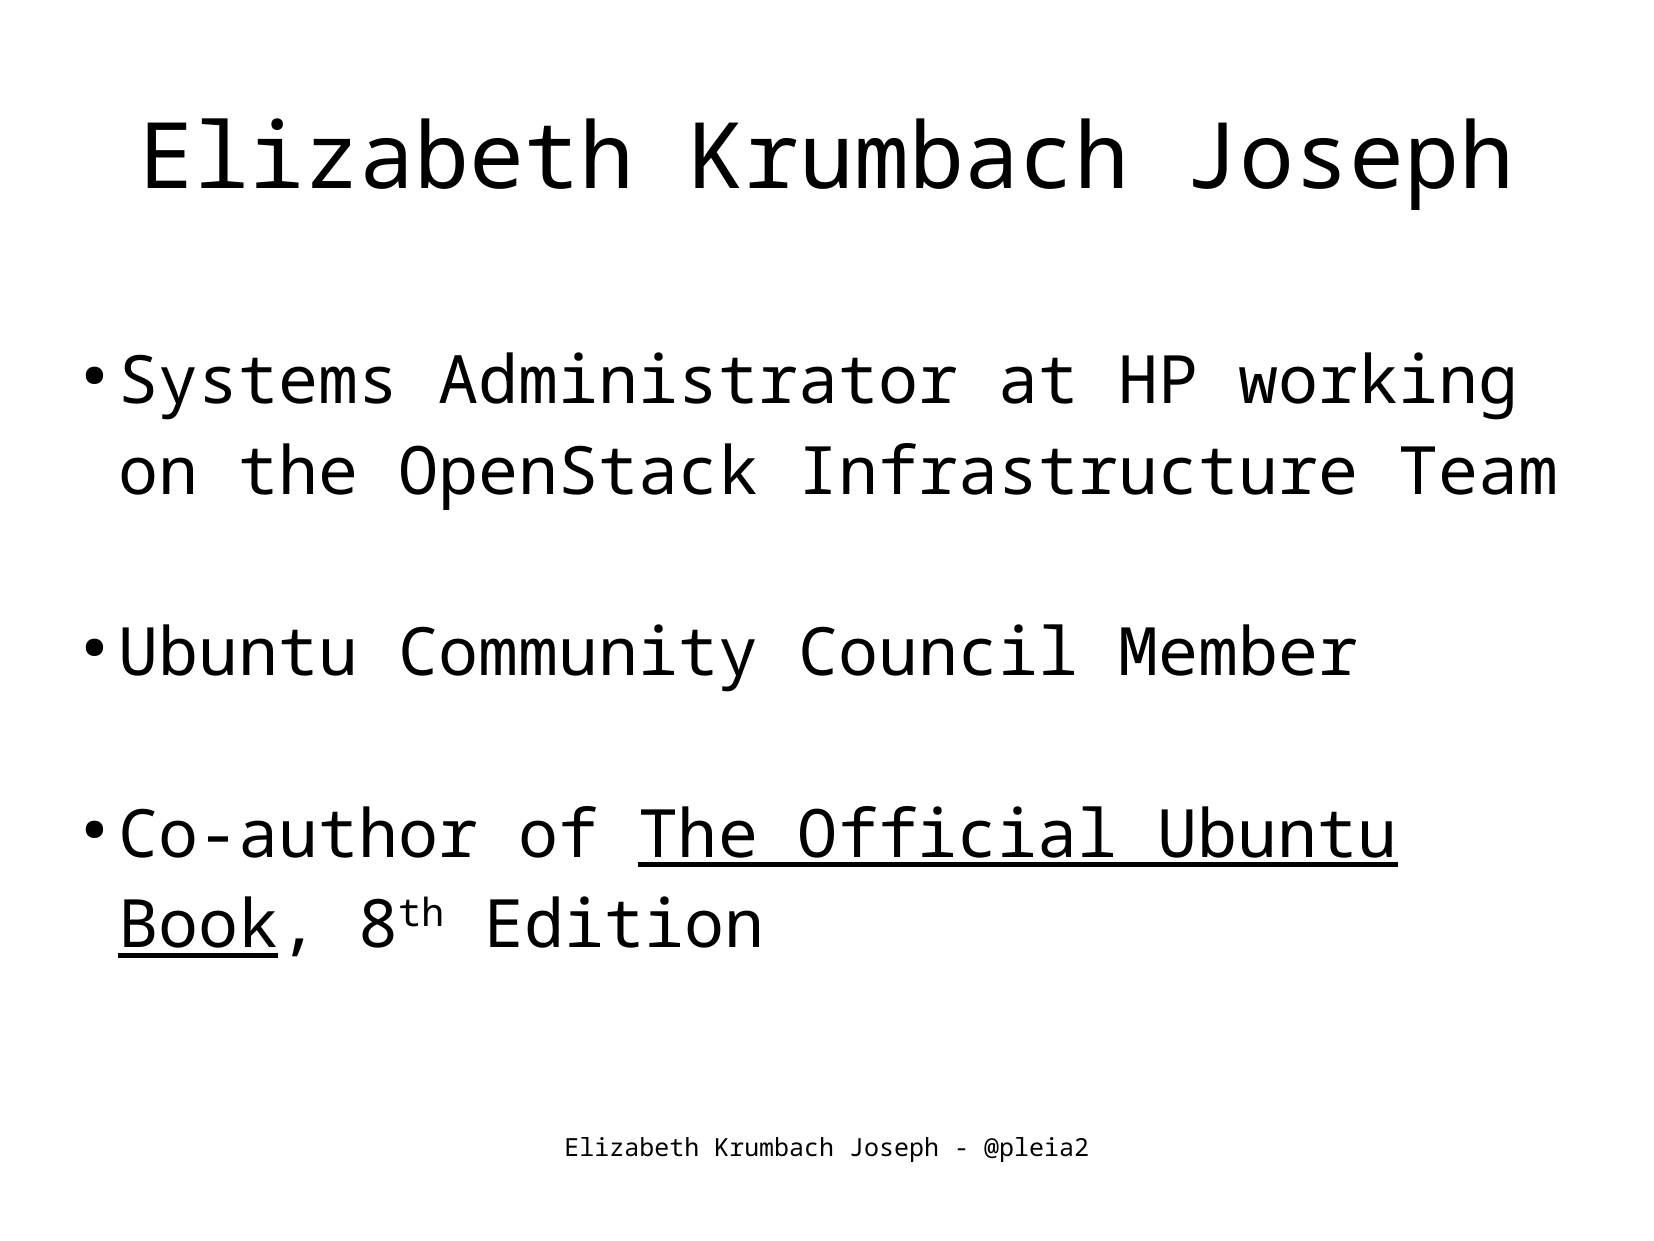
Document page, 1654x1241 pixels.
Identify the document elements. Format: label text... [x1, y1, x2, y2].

subtitle Systems Administrator at HP working on the OpenStack Infrastructure Team Ubuntu Community Council Member Co-author of The Official Ubuntu Book, 8th Edition [82, 290, 1571, 1010]
title Elizabeth Krumbach Joseph [82, 49, 1571, 257]
